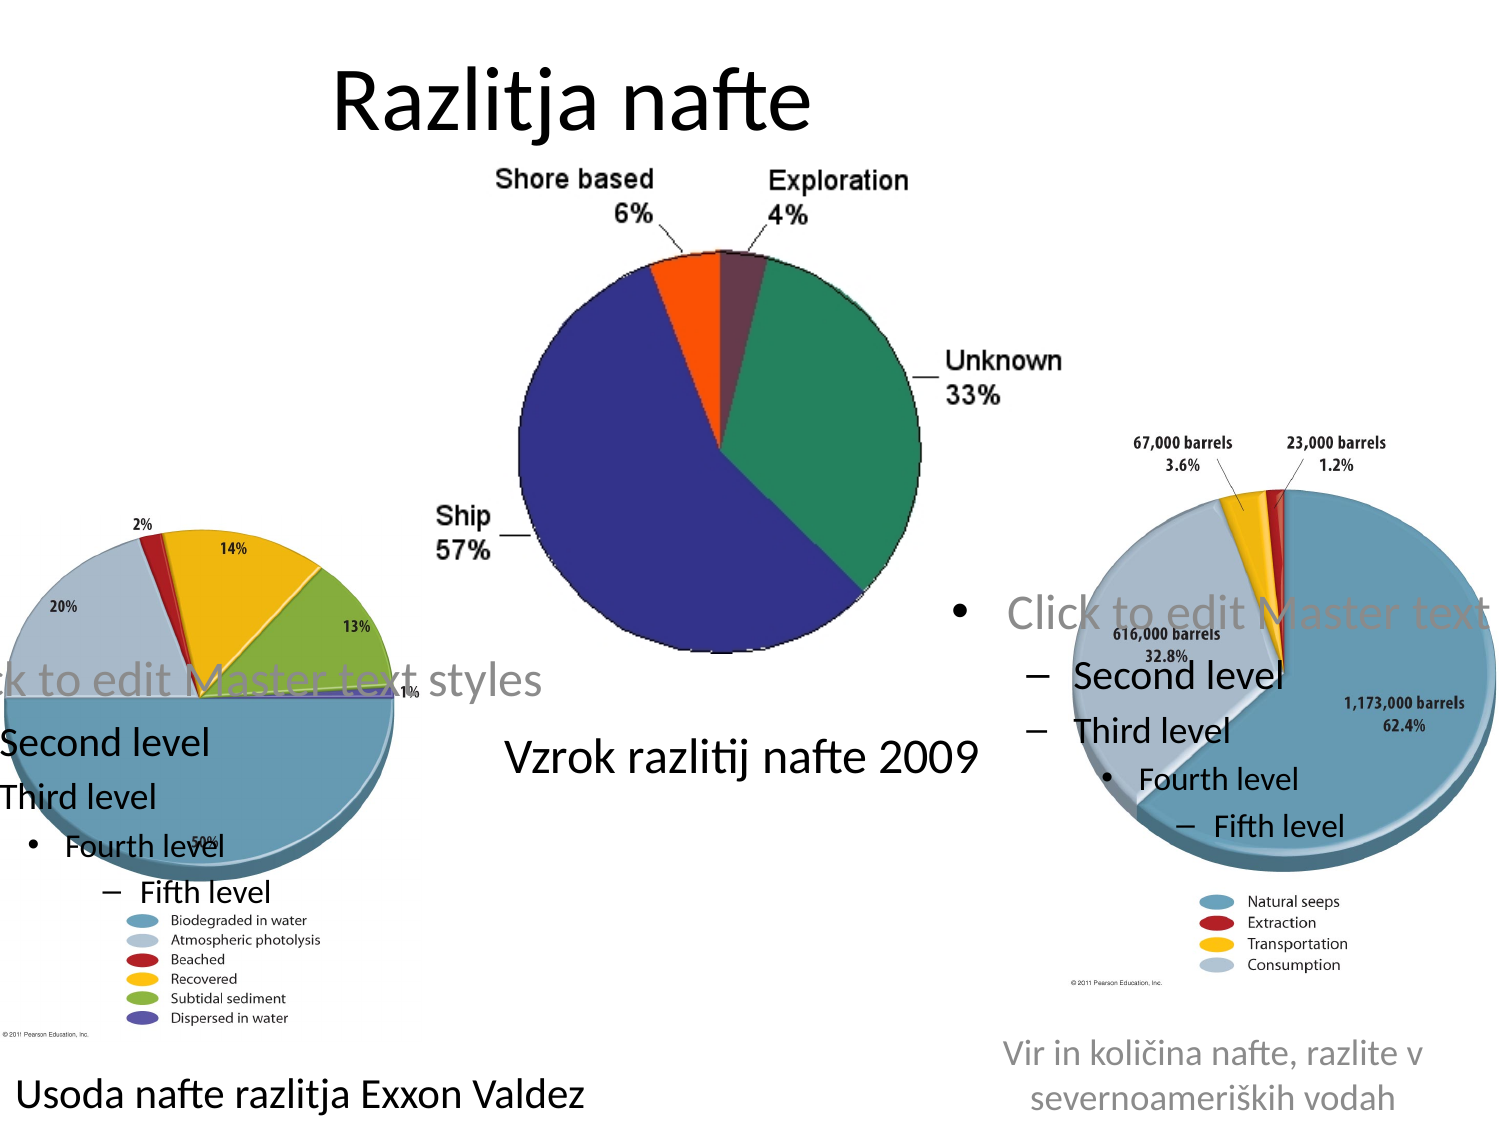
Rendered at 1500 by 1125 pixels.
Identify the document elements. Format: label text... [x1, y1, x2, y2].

list Vir in količina nafte, razlite v severnoameriških vodah [927, 1020, 1500, 1125]
picture [0, 148, 1500, 1042]
text_box Vzrok razlitij nafte 2009 [490, 715, 1022, 791]
title Razlitja nafte [53, 0, 1093, 188]
list Usoda nafte razlitja Exxon Valdez [0, 1020, 663, 1125]
